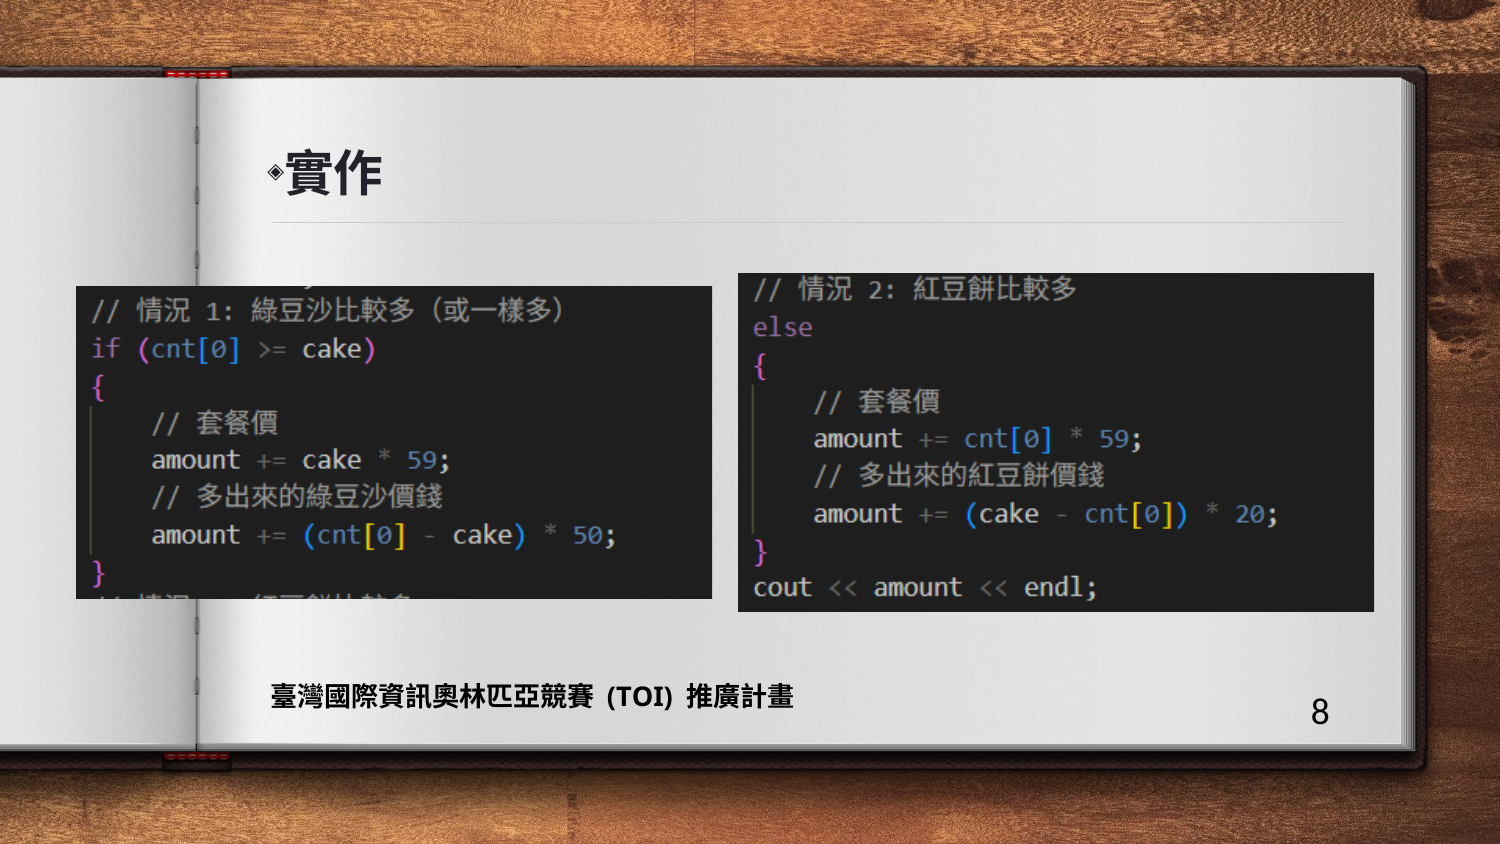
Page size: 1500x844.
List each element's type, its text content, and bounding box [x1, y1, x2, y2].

text_box 8 [1295, 672, 1386, 737]
list 實作 [252, 126, 1194, 216]
picture [76, 286, 713, 599]
picture [738, 273, 1375, 612]
